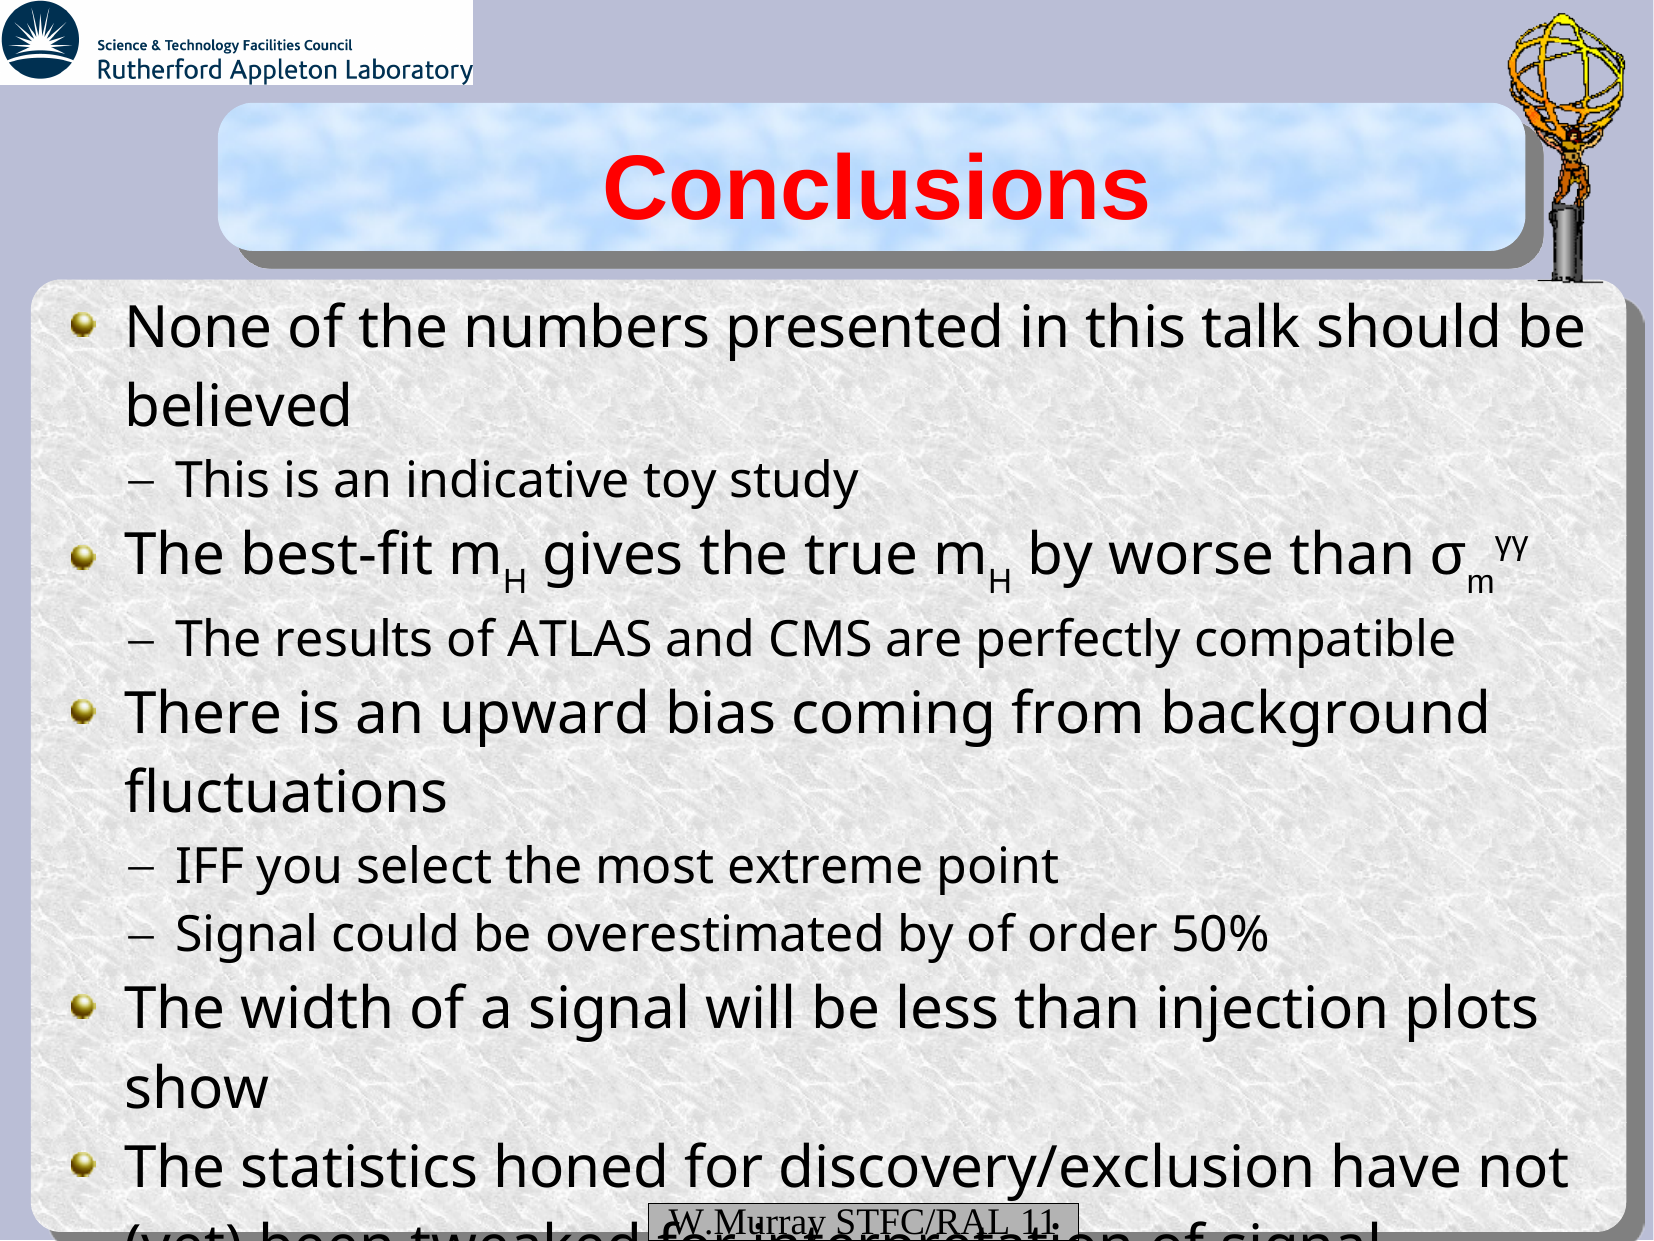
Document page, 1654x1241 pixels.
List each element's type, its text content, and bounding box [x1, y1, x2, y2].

title Conclusions [244, 112, 1512, 263]
picture [30, 0, 1654, 1232]
picture [0, 0, 473, 85]
list None of the numbers presented in this talk should be believed This is an indicative toy study The best-fit mH gives the true mH by worse than σmγγ The results of ATLAS and CMS are perfectly compatible There is an upward bias coming from background fluctuations IFF you select the most extreme point Signal could be overestimated by of order 50% The width of a signal will be less than injection plots show The statistics honed for discovery/exclusion have not (yet) been tweaked for interpretation of signal – Caveat Emptor This is my personal conclusion, not that of ATLAS [53, 285, 1588, 1212]
